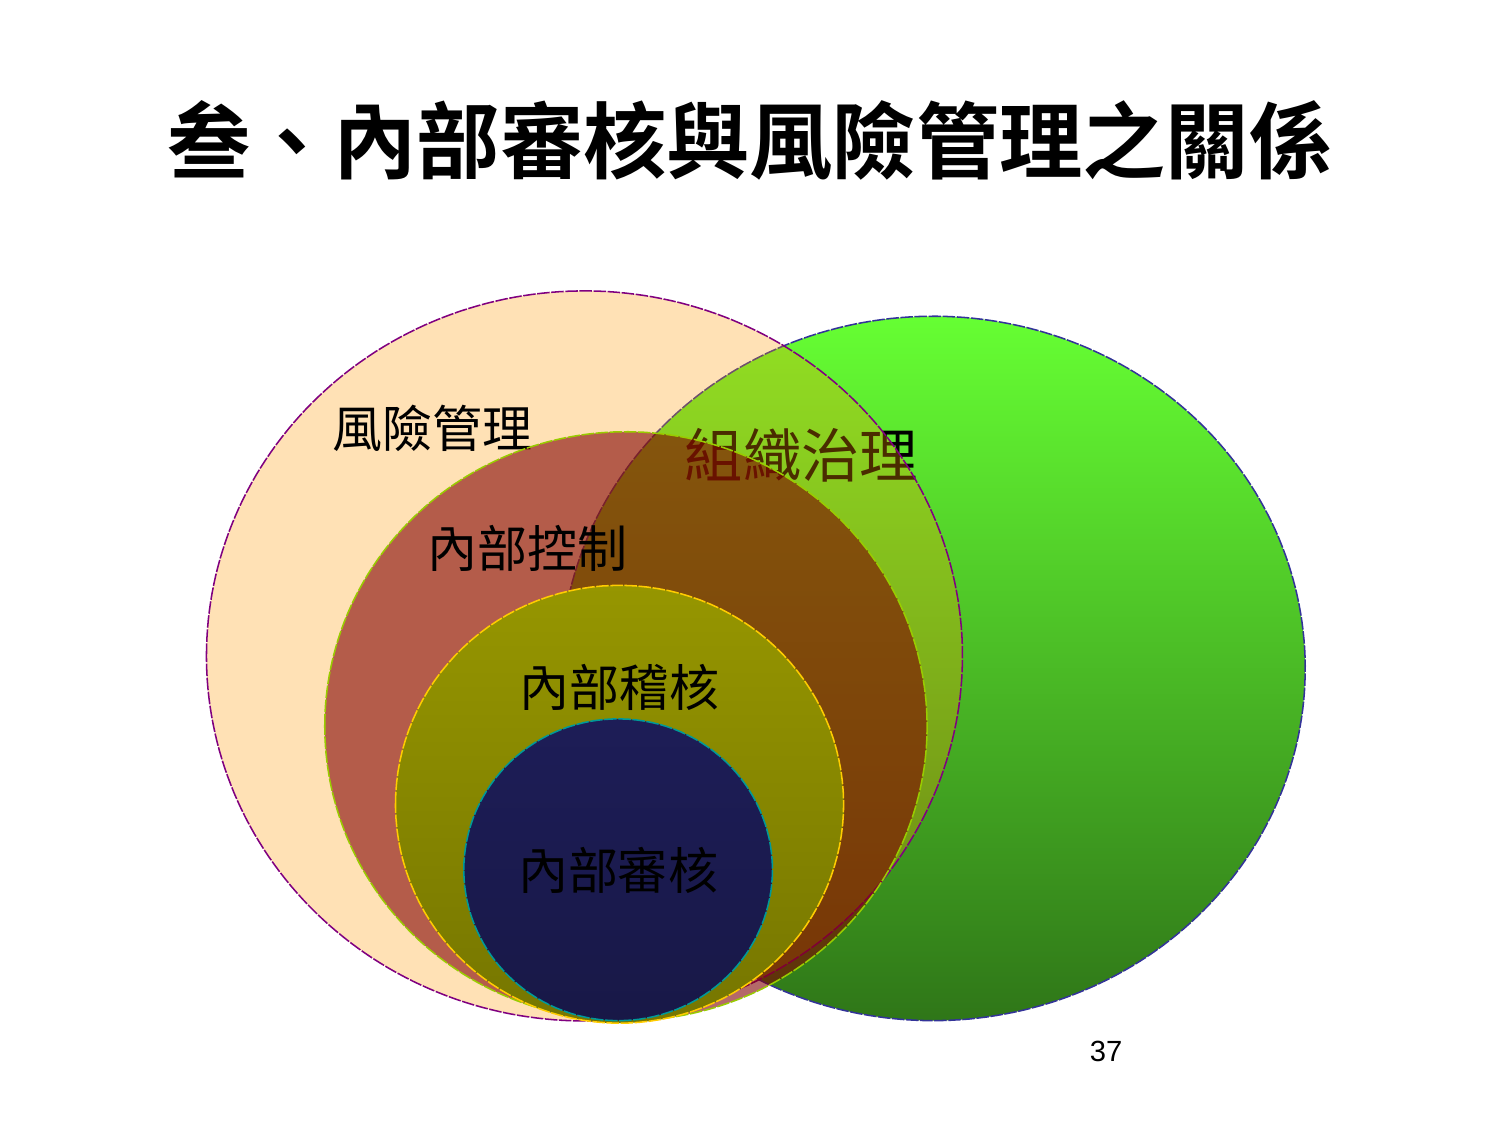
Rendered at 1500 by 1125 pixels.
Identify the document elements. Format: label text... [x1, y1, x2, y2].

text_box 內部控制 [324, 431, 928, 1016]
text_box 37 [1074, 1024, 1426, 1103]
text_box 風險管理 [206, 290, 963, 1021]
title 叁、內部審核與風險管理之關係 [75, 45, 1426, 233]
text_box 內部審核 [463, 718, 773, 1021]
text_box 內部稽核 [395, 585, 844, 1024]
text_box 組織治理 [770, 316, 1306, 1021]
